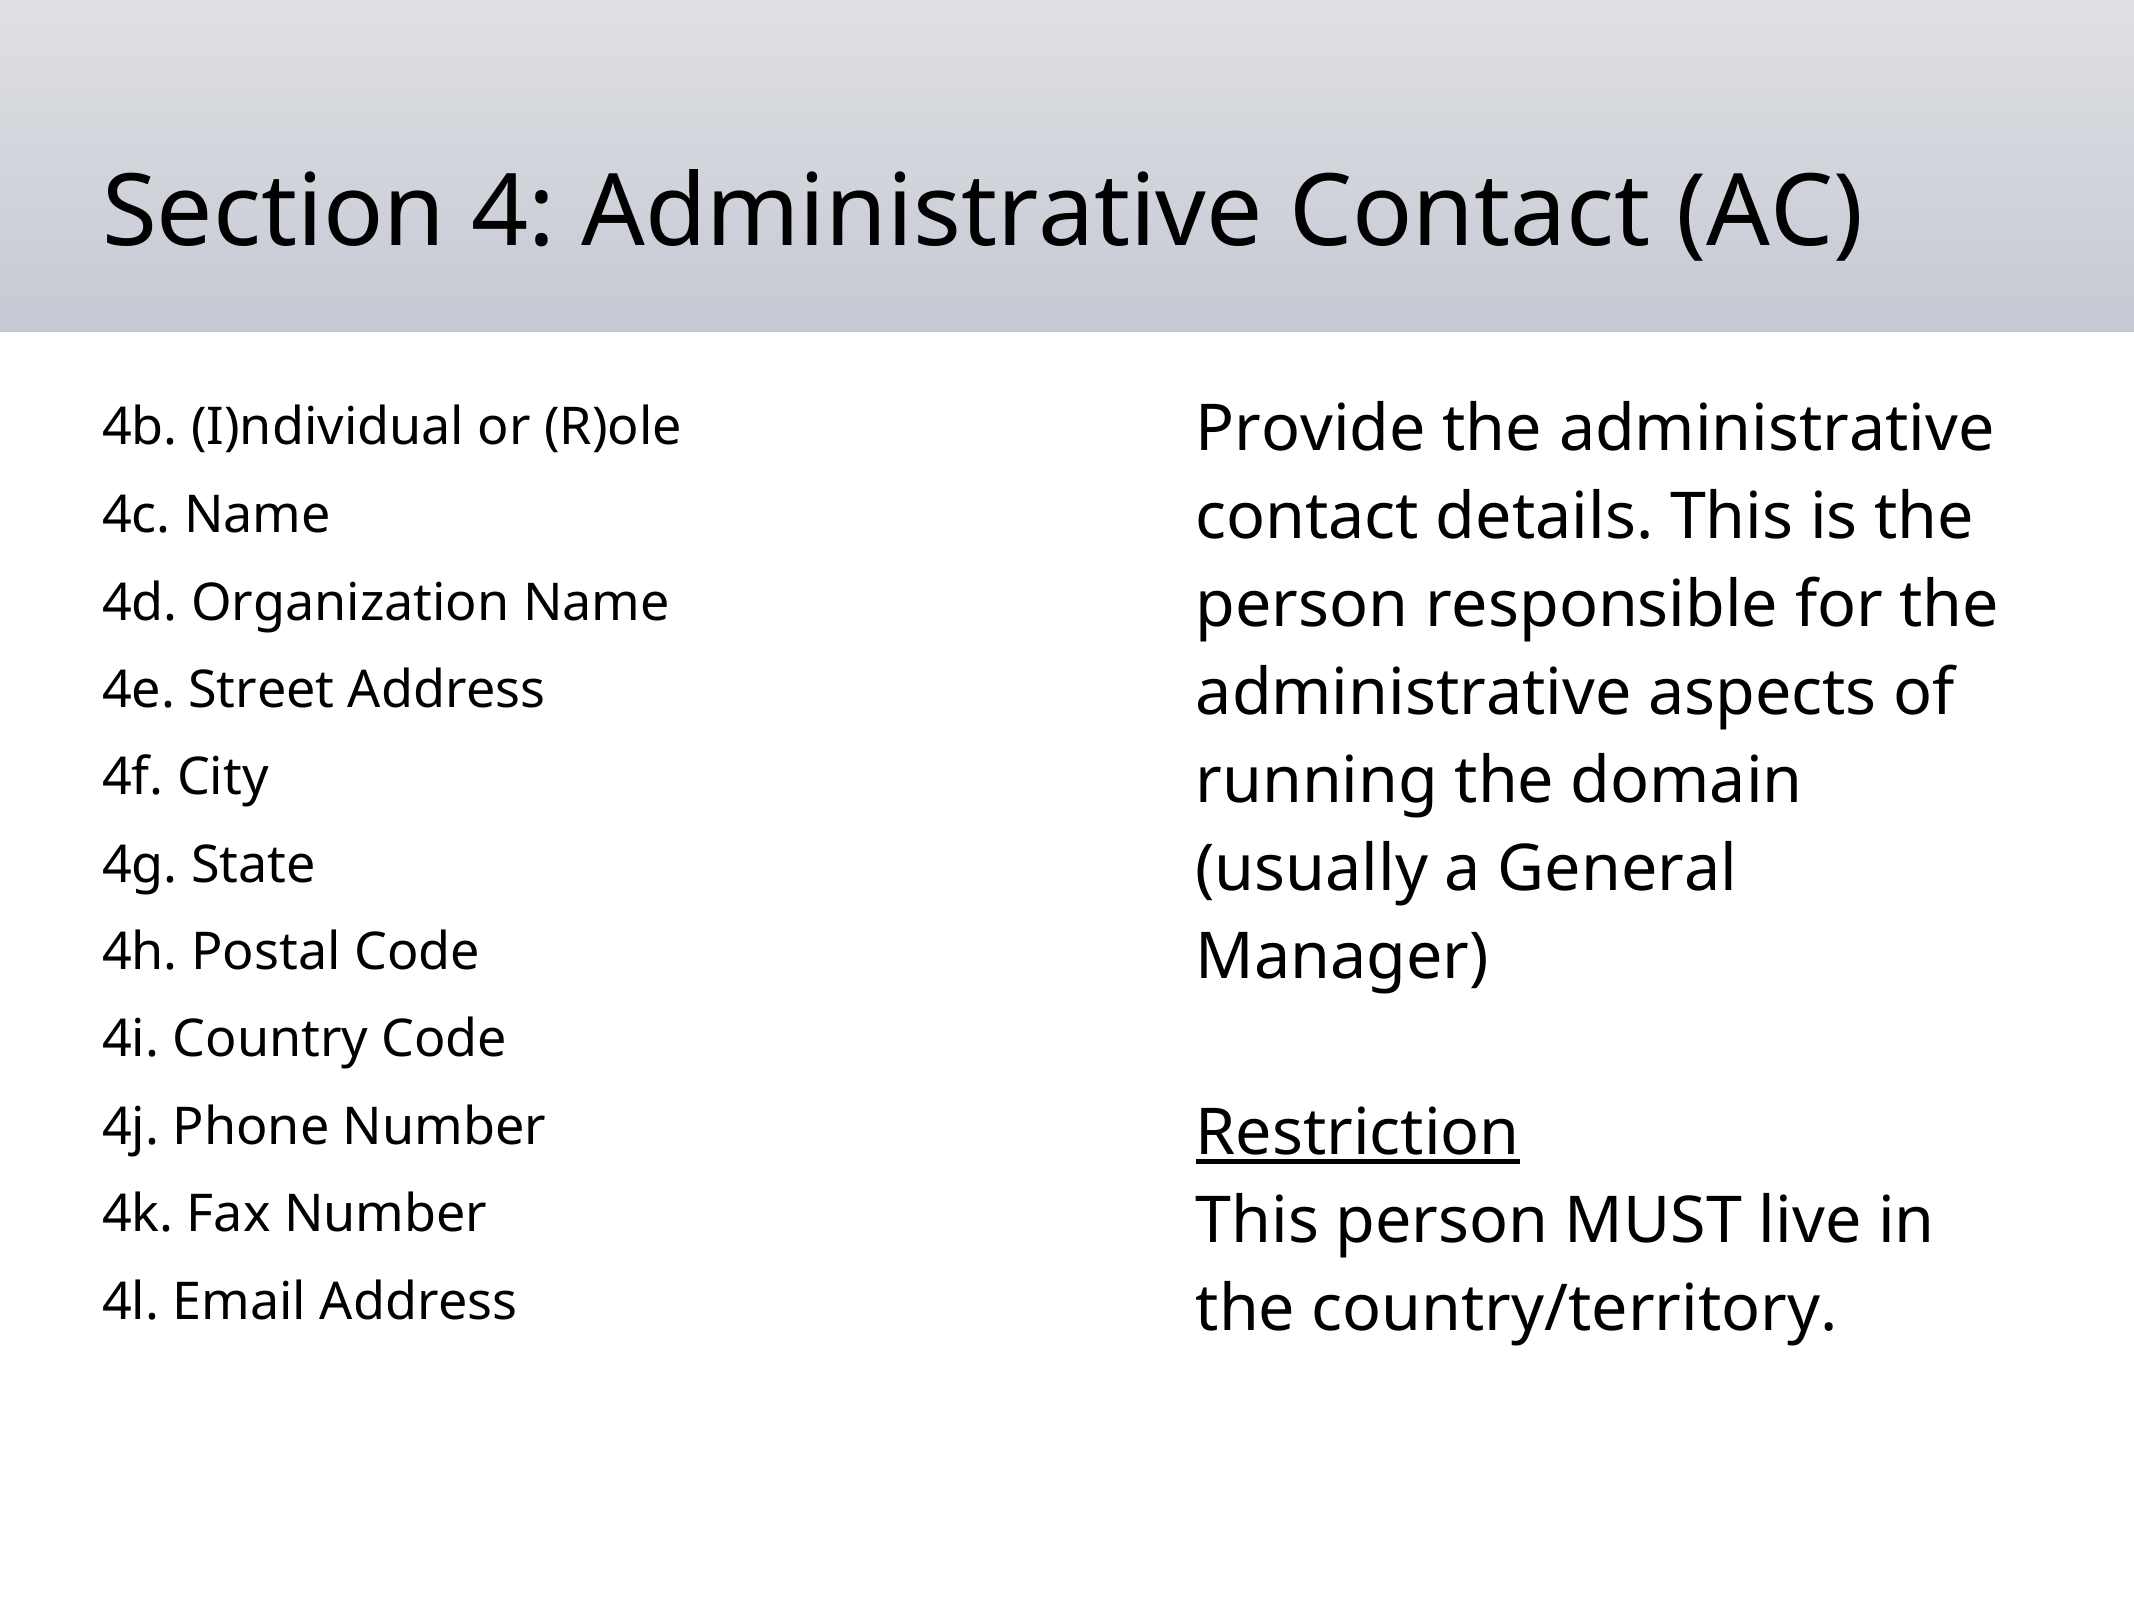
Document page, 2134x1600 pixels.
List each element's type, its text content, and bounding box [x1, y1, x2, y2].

text_box Provide the administrative contact details. This is the person responsible for the administrative aspects of running the domain (usually a General Manager) Restriction This person MUST live in the country/territory. [1195, 381, 2013, 1459]
text_box [0, 0, 2134, 332]
title Section 4: Administrative Contact (AC) [93, 54, 2040, 284]
list 4b. (I)ndividual or (R)ole 4c. Name 4d. Organization Name 4e. Street Address 4f. City 4g. State 4h. Postal Code 4i. Country Code 4j. Phone Number 4k. Fax Number 4l. Email Address [93, 381, 1055, 1459]
